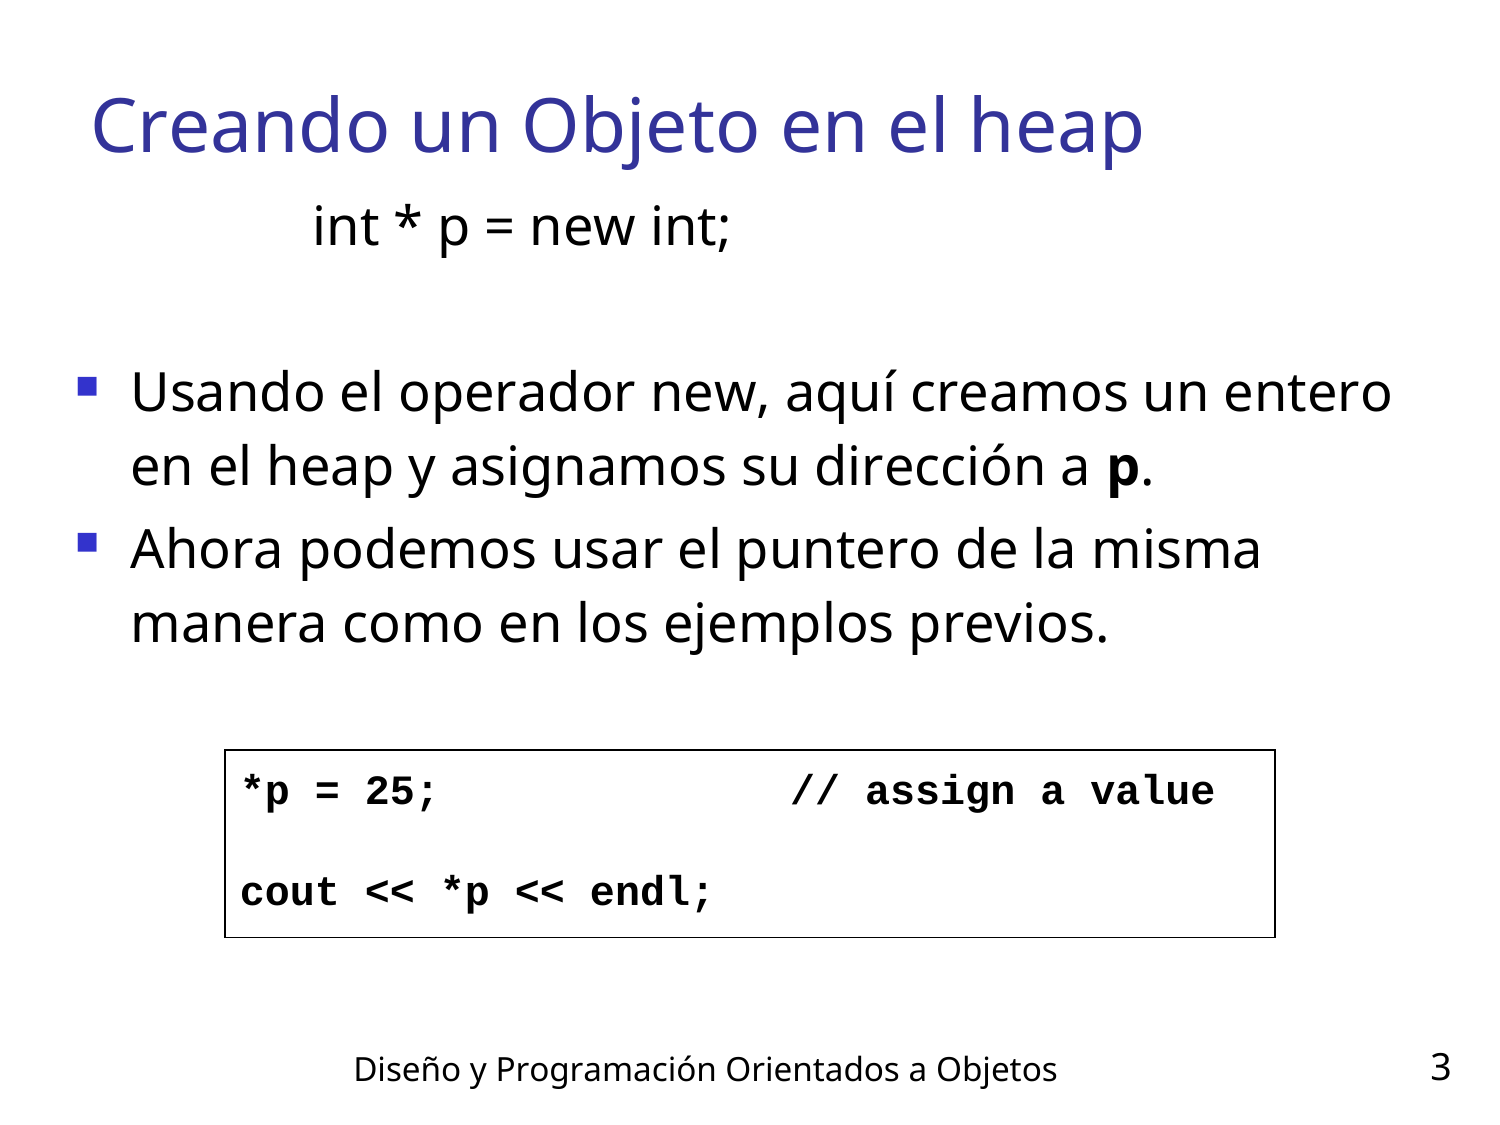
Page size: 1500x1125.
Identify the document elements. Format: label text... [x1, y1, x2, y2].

list int * p = new int; Usando el operador new, aquí creamos un entero en el heap y asignamos su dirección a p. Ahora podemos usar el puntero de la misma manera como en los ejemplos previos. [75, 187, 1462, 993]
title Creando un Objeto en el heap [75, 19, 1466, 182]
